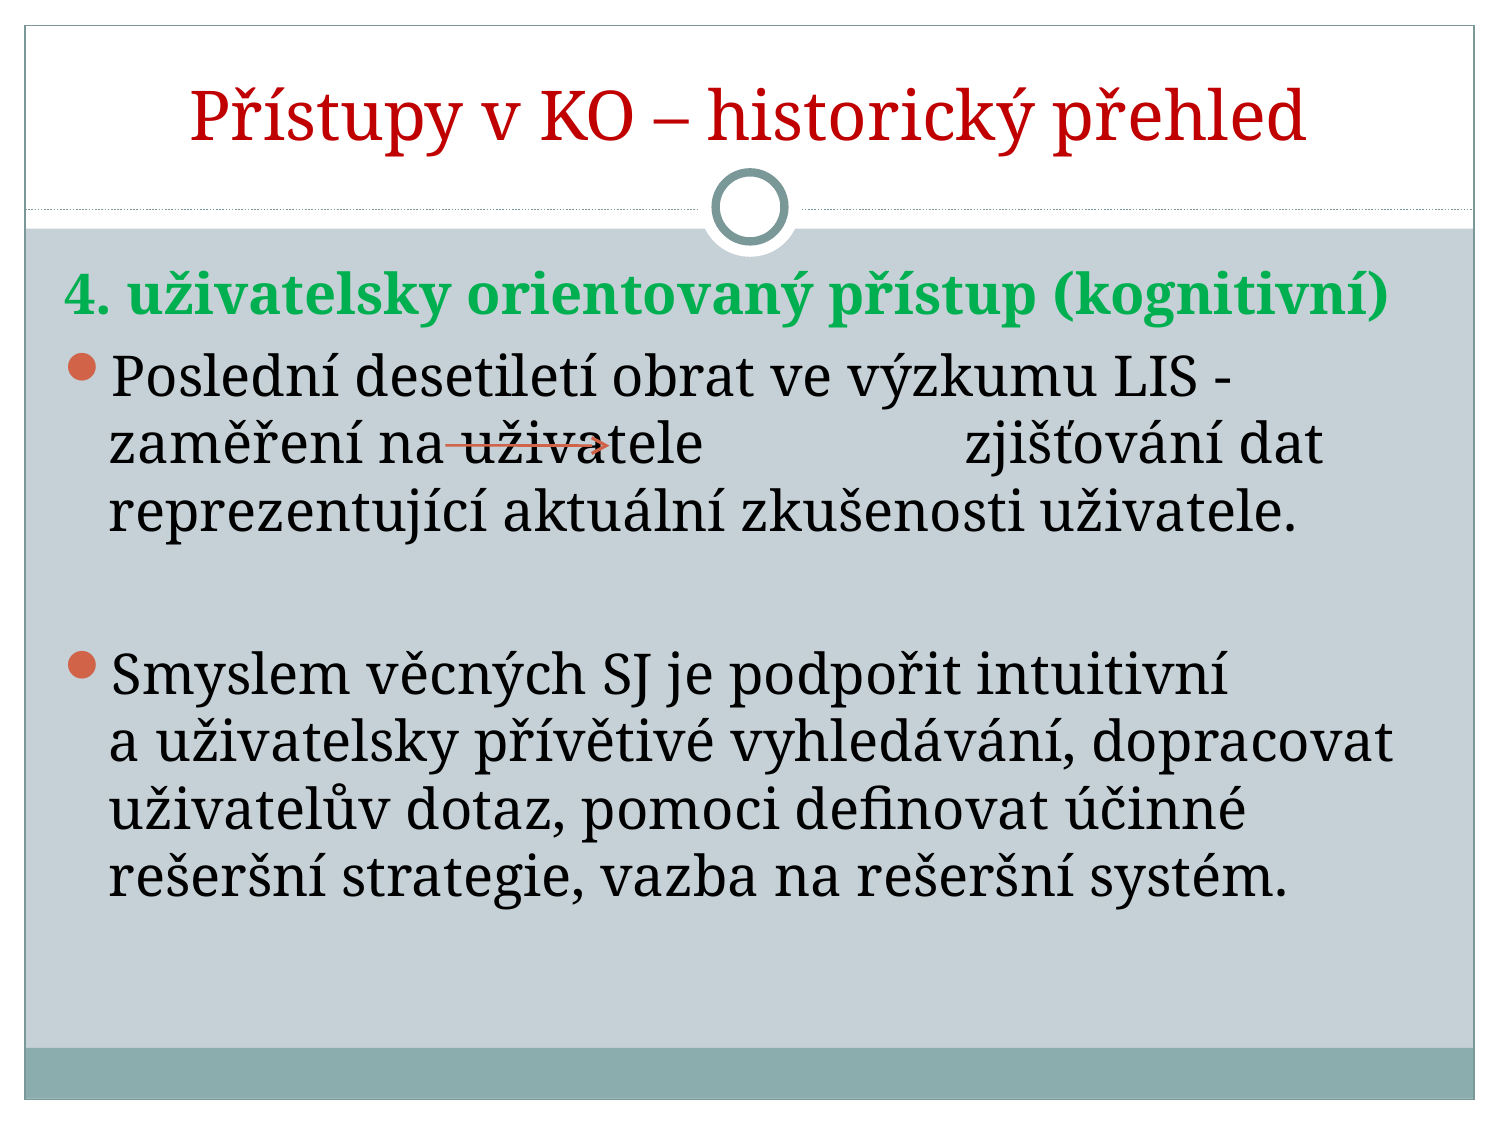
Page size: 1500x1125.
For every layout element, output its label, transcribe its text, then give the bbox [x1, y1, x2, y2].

title Přístupy v KO – historický přehled [49, 37, 1450, 162]
list 4. uživatelsky orientovaný přístup (kognitivní) Poslední desetiletí obrat ve výzkumu LIS - zaměření na uživatele zjišťování dat reprezentující aktuální zkušenosti uživatele. Smyslem věcných SJ je podpořit intuitivní a uživatelsky přívětivé vyhledávání, dopracovat uživatelův dotaz, pomoci definovat účinné rešeršní strategie, vazba na rešeršní systém. [49, 250, 1445, 1125]
